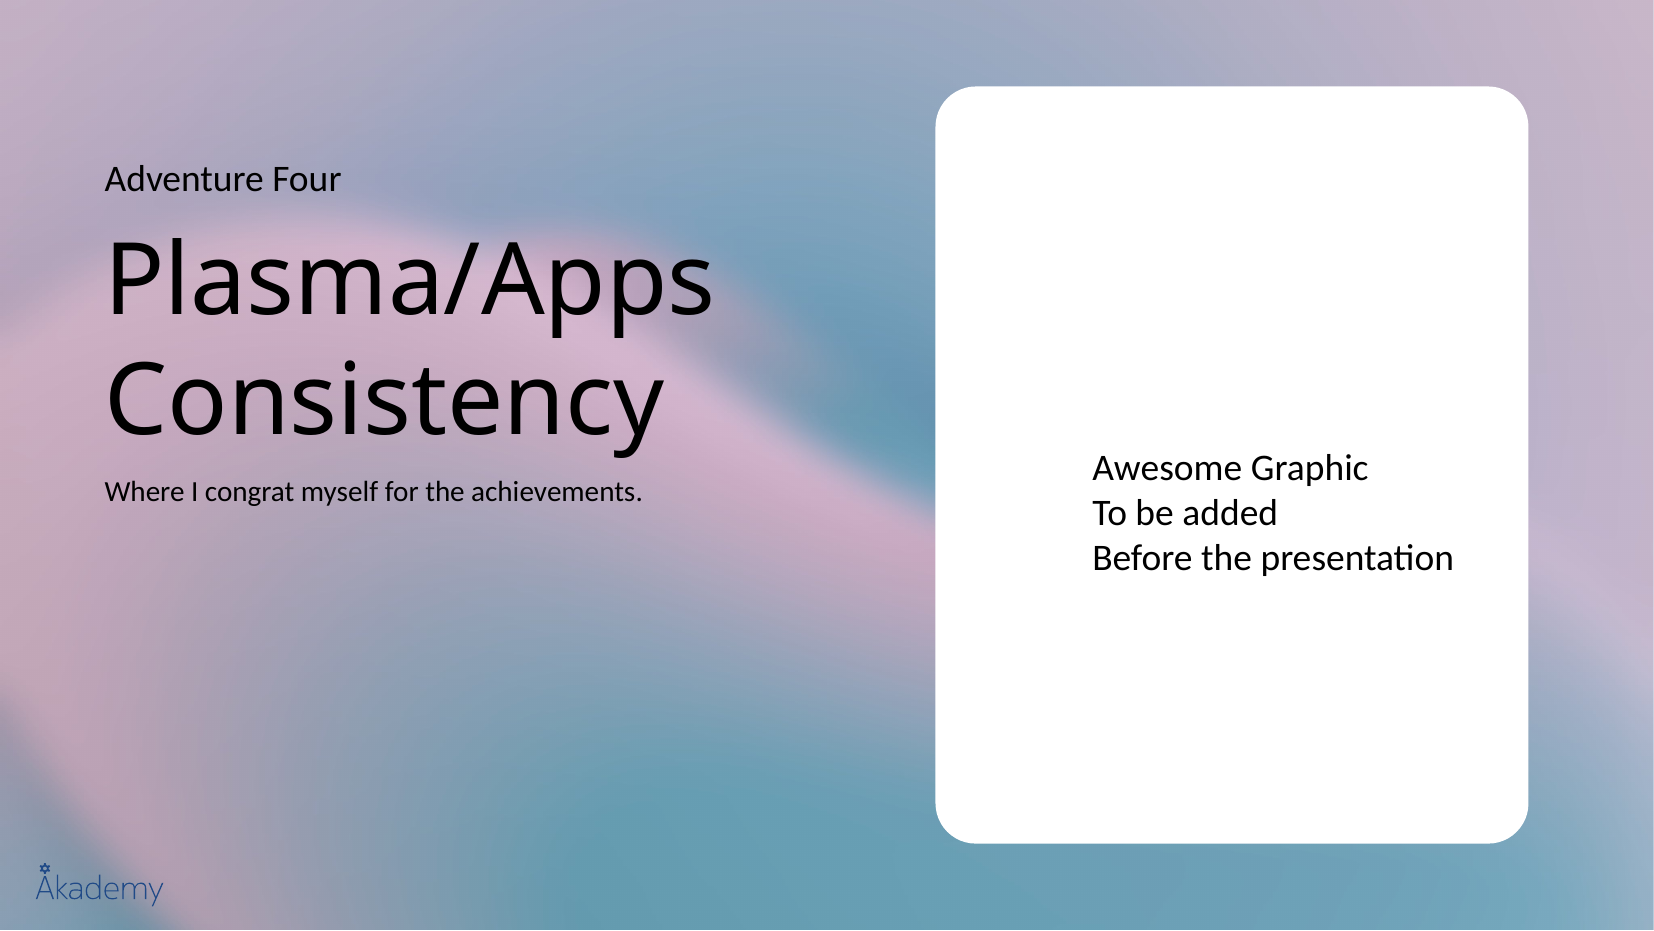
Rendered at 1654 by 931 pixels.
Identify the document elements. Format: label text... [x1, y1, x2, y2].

picture [0, 0, 1654, 930]
text_box Plasma/Apps Consistency [89, 206, 780, 464]
text_box Adventure Four [89, 146, 357, 207]
text_box Awesome Graphic To be added Before the presentation [1077, 435, 1470, 586]
text_box Where I congrat myself for the achievements. [89, 464, 780, 551]
text_box [935, 86, 1529, 844]
